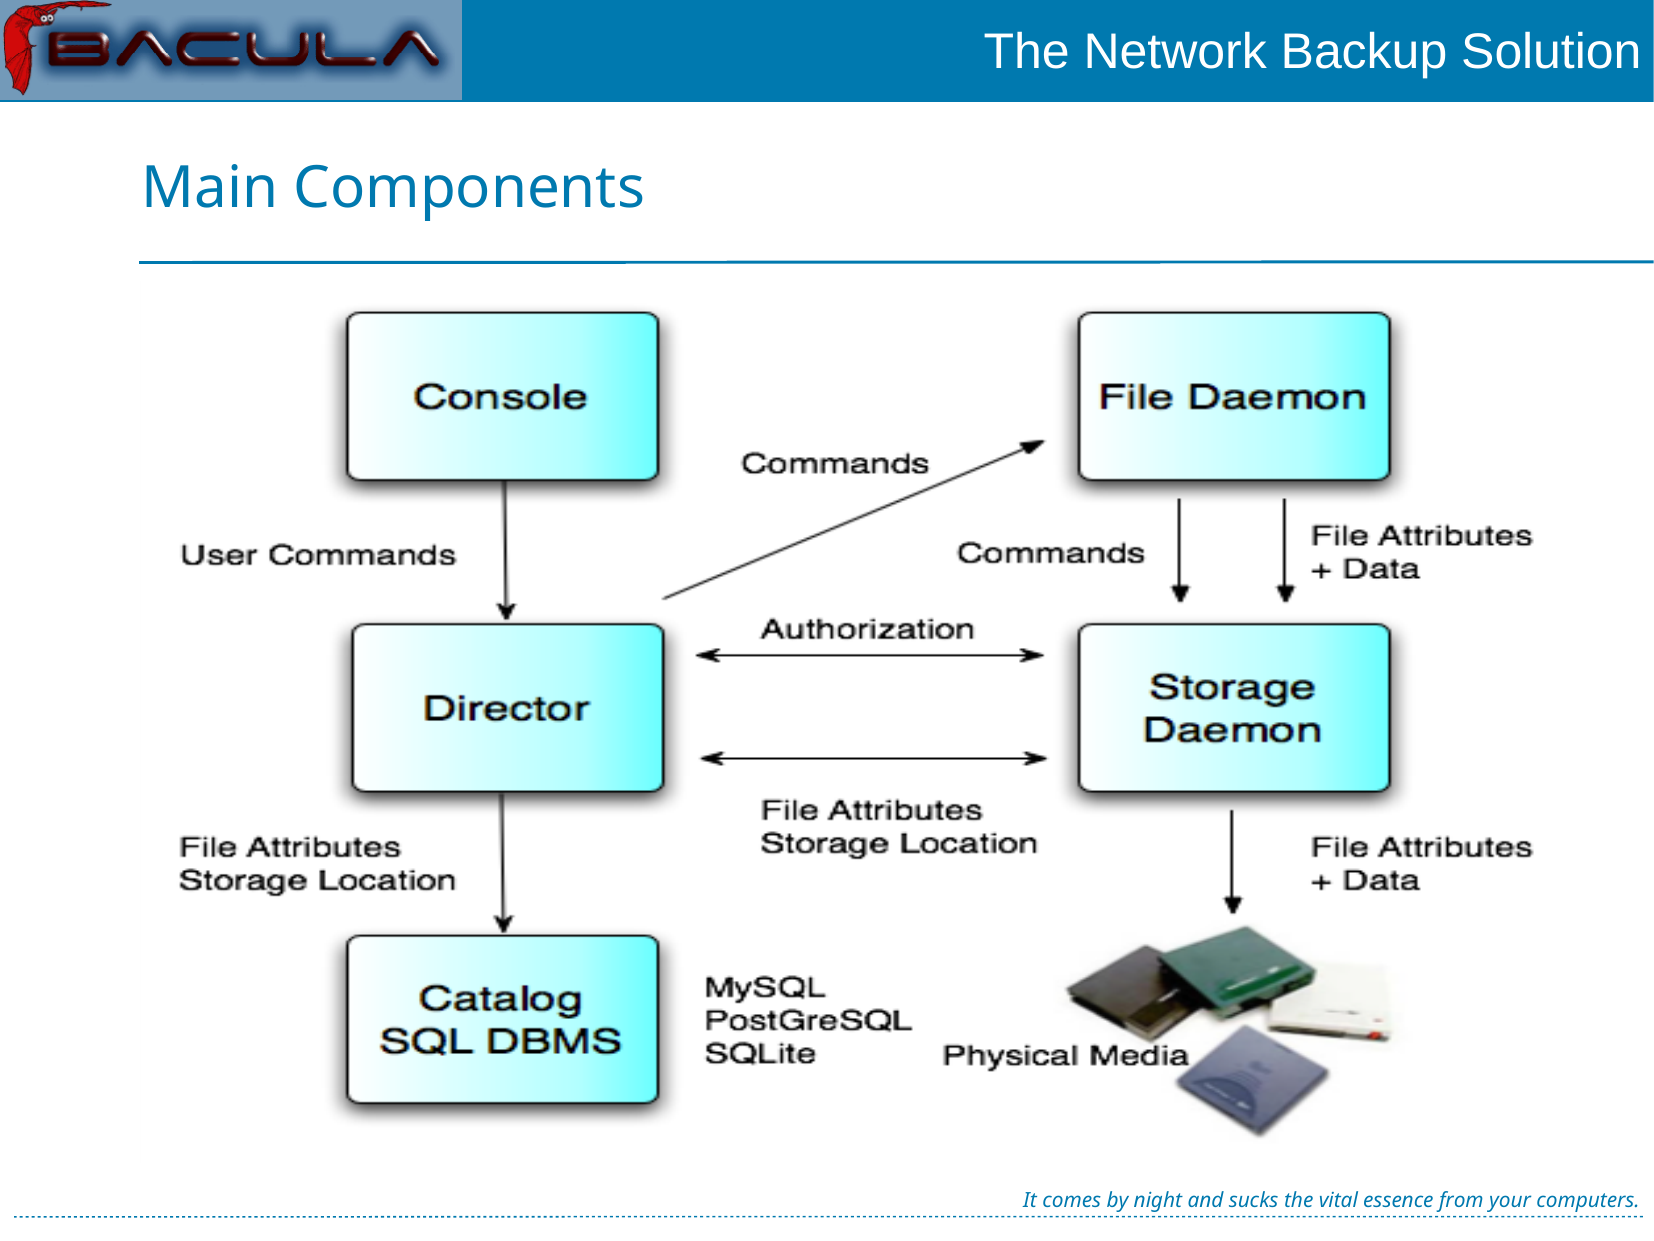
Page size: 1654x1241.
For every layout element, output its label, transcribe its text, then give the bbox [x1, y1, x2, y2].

title Main Components [141, 112, 1501, 226]
picture [139, 281, 1576, 1163]
picture [0, 0, 461, 99]
